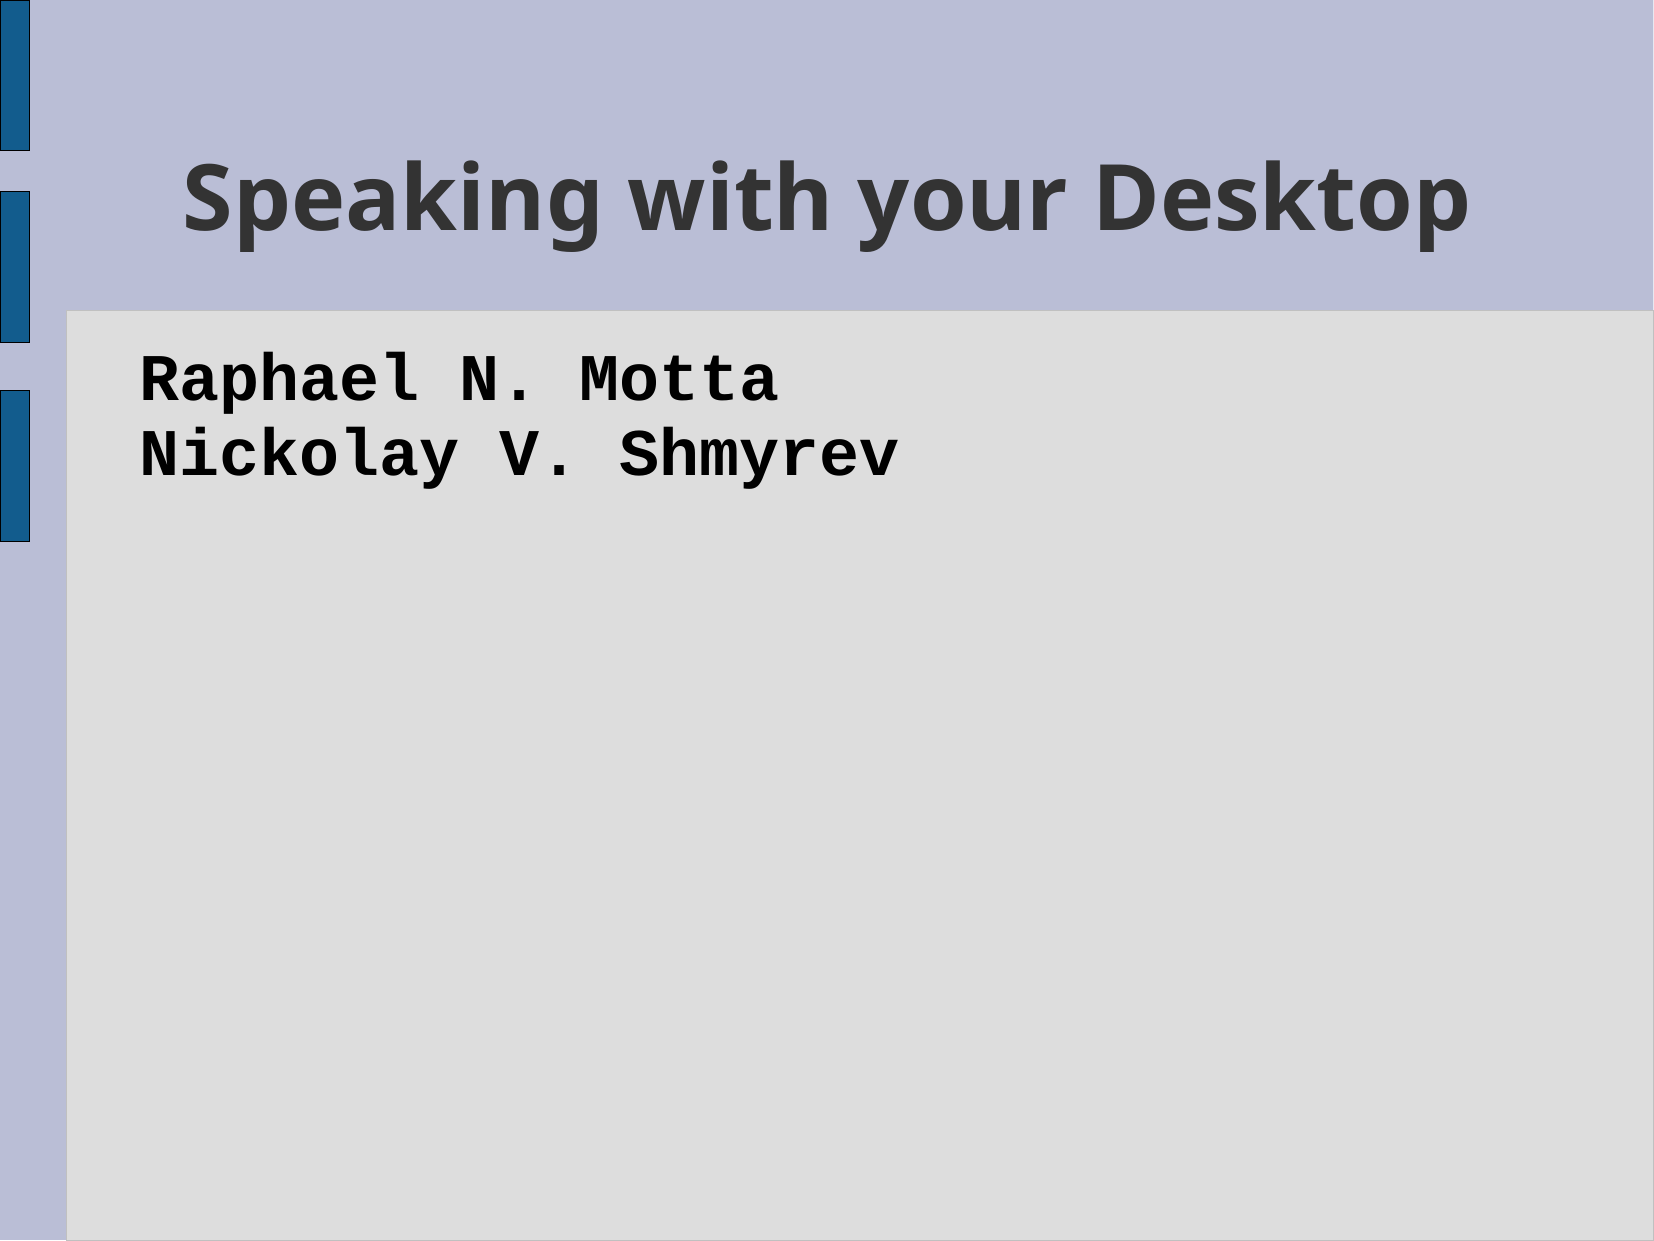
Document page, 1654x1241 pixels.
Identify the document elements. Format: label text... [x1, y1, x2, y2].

list Raphael N. Motta Nickolay V. Shmyrev [121, 344, 1534, 1127]
title Speaking with your Desktop [96, 91, 1559, 299]
